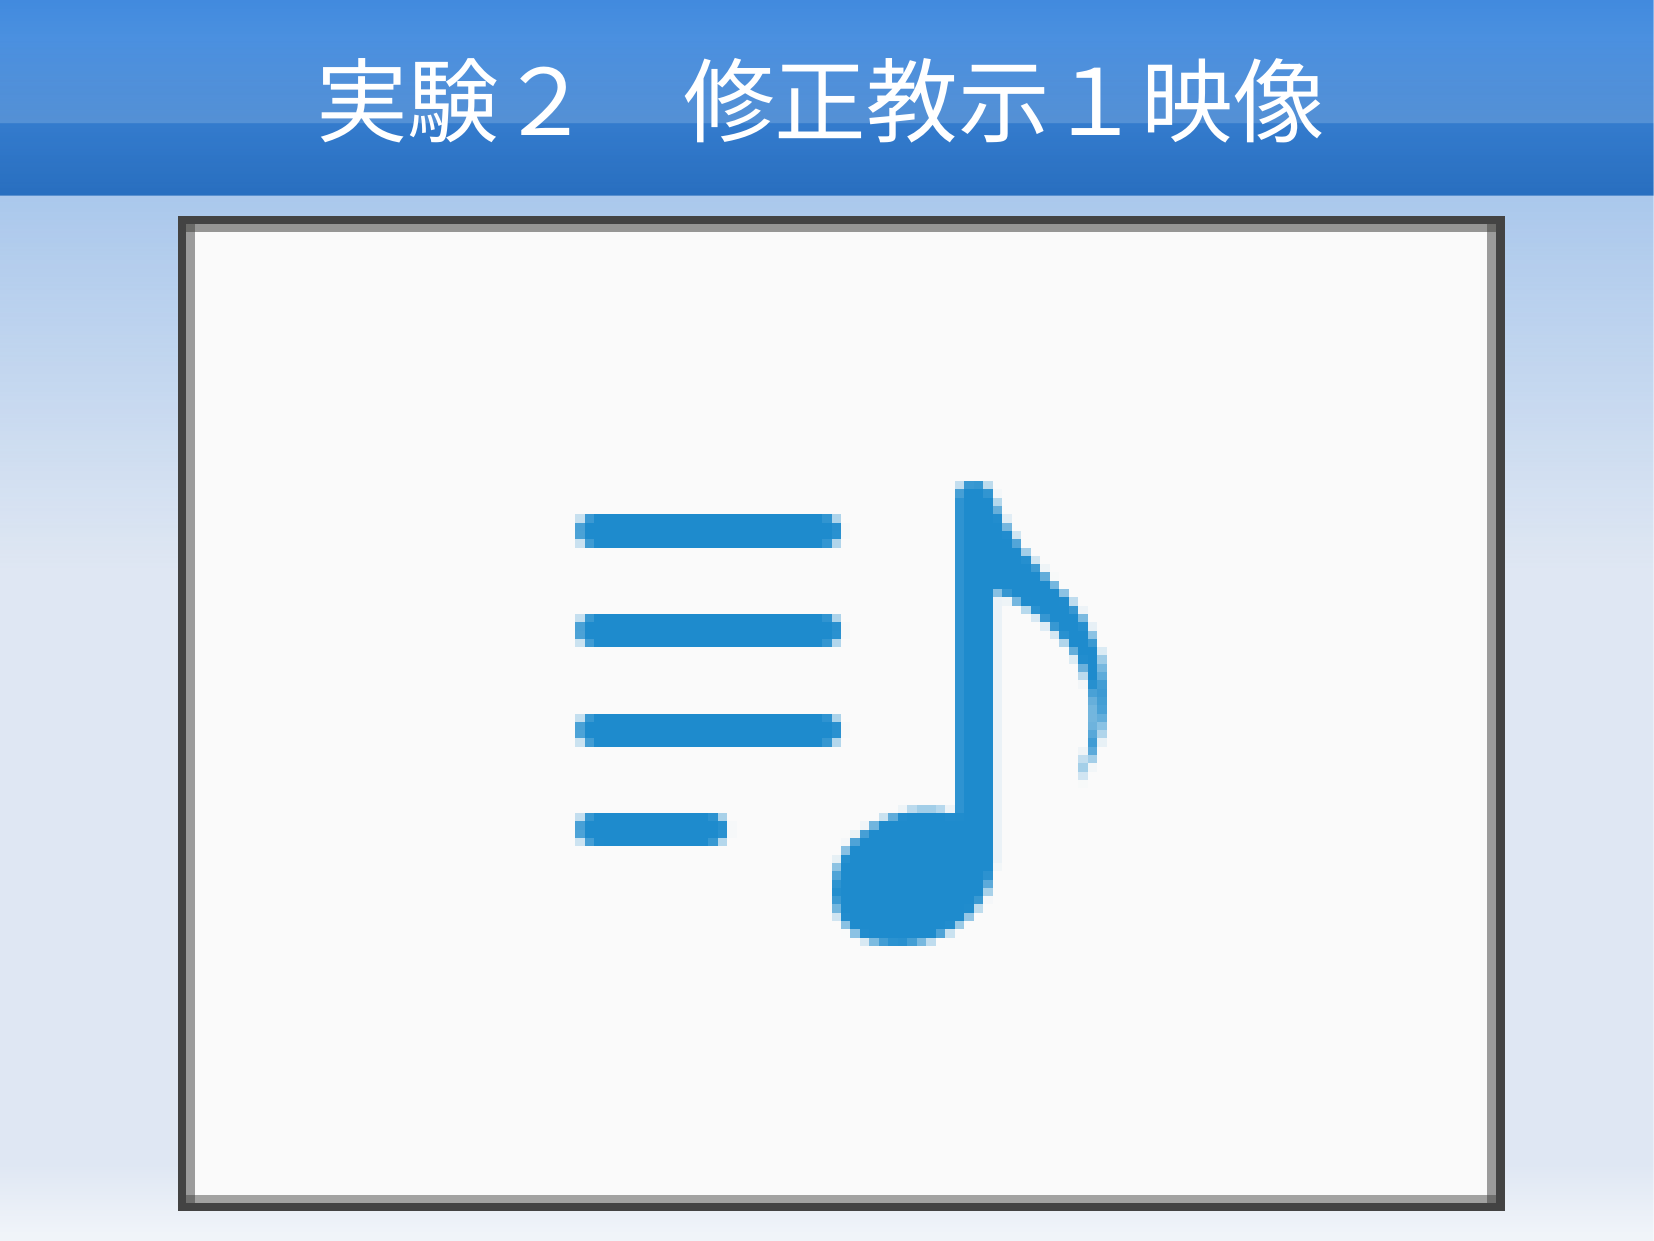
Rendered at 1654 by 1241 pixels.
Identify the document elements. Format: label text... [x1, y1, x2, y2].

picture [0, 0, 1654, 1241]
text_box [177, 215, 1506, 1213]
title 実験２ 修正教示１映像 [76, 0, 1565, 208]
